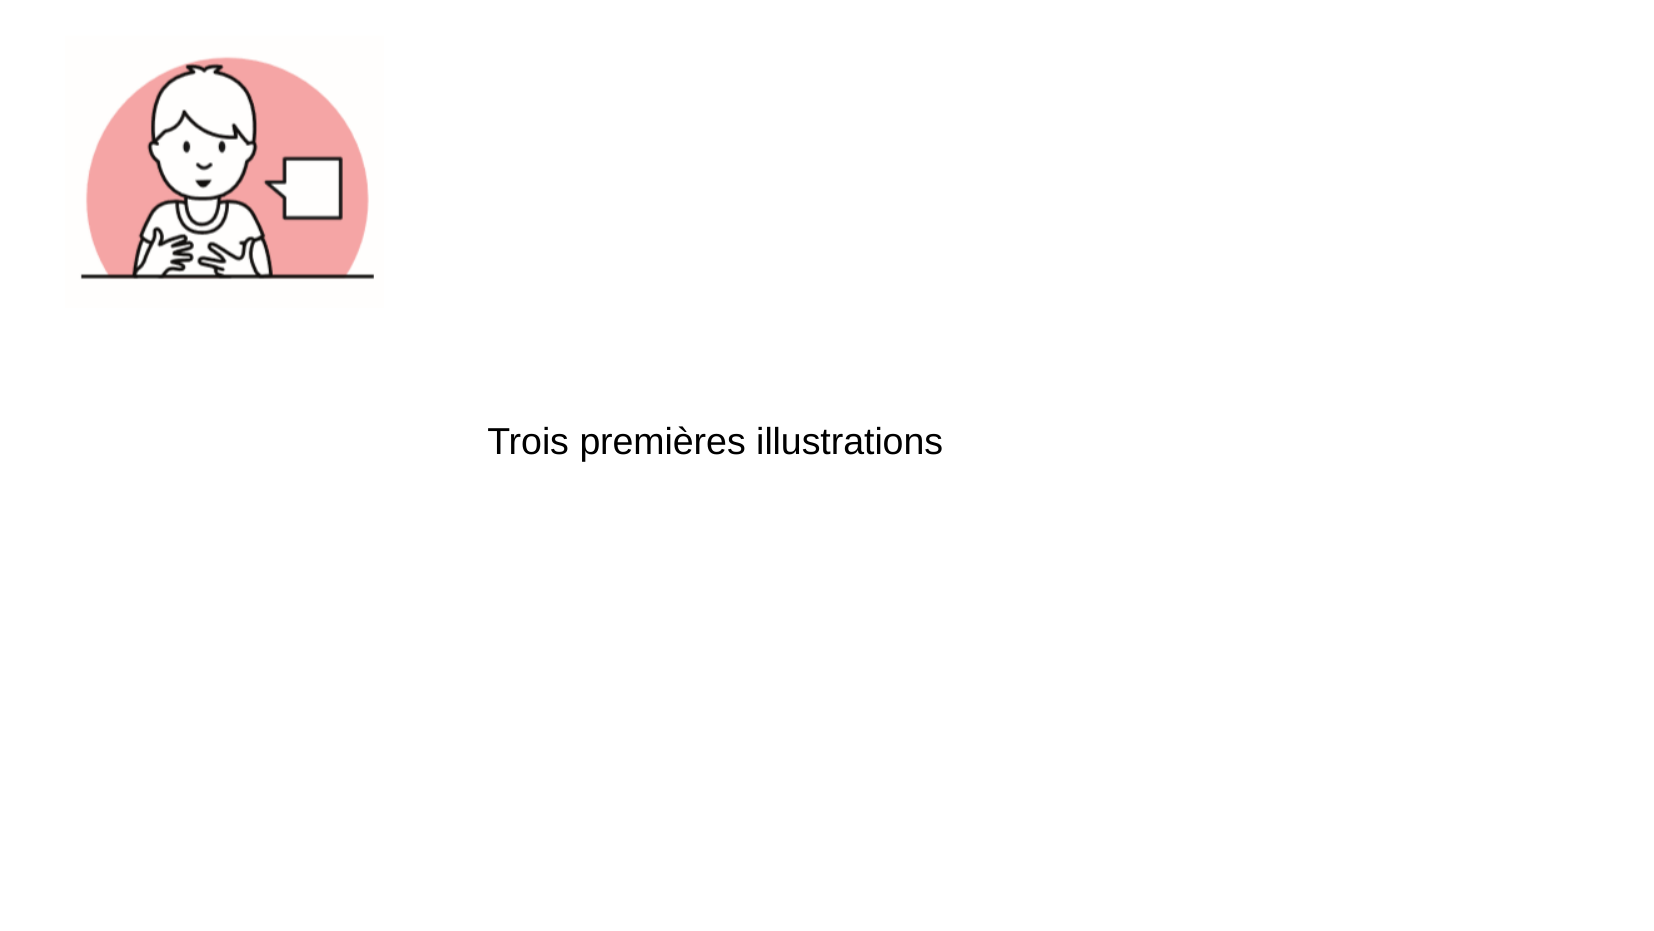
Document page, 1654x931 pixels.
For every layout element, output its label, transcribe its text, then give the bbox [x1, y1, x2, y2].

text_box Trois premières illustrations [472, 413, 1252, 471]
picture [59, 33, 384, 308]
